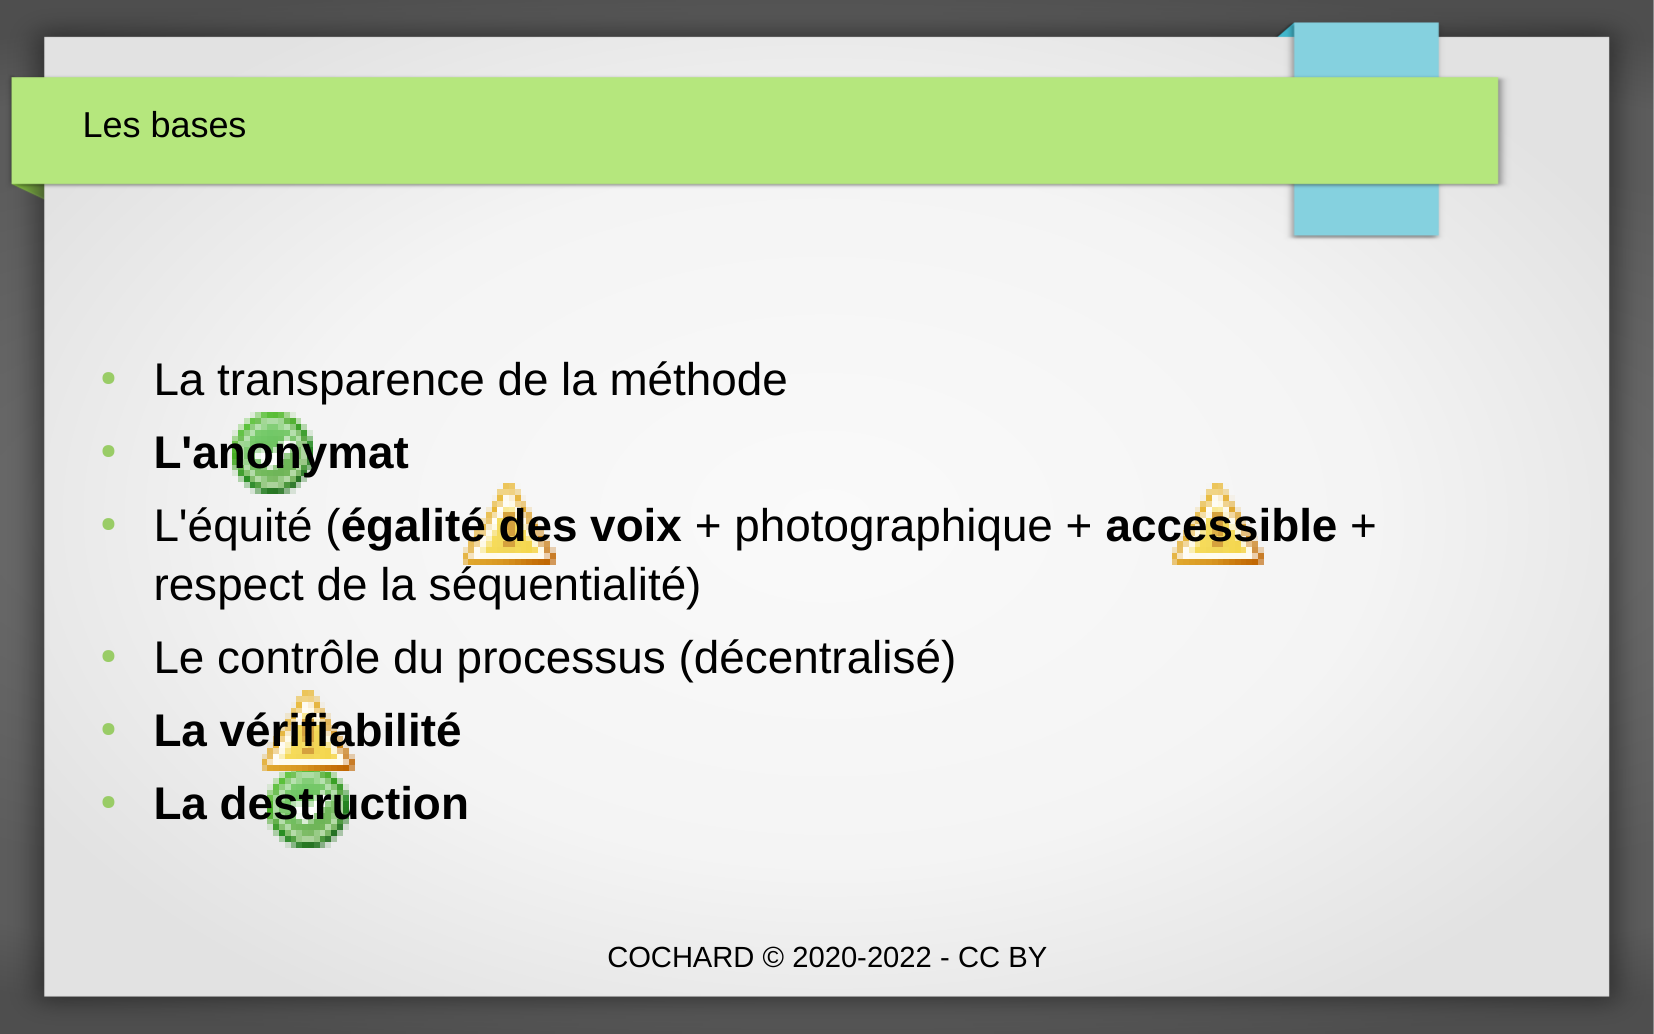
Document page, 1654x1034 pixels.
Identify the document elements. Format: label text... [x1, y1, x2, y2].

title Les bases [82, 39, 1235, 210]
list La transparence de la méthode L'anonymat L'équité (égalité des voix + photographique + accessible + respect de la séquentialité) Le contrôle du processus (décentralisé) La vérifiabilité La destruction [82, 249, 1571, 849]
picture [0, 0, 1654, 1034]
